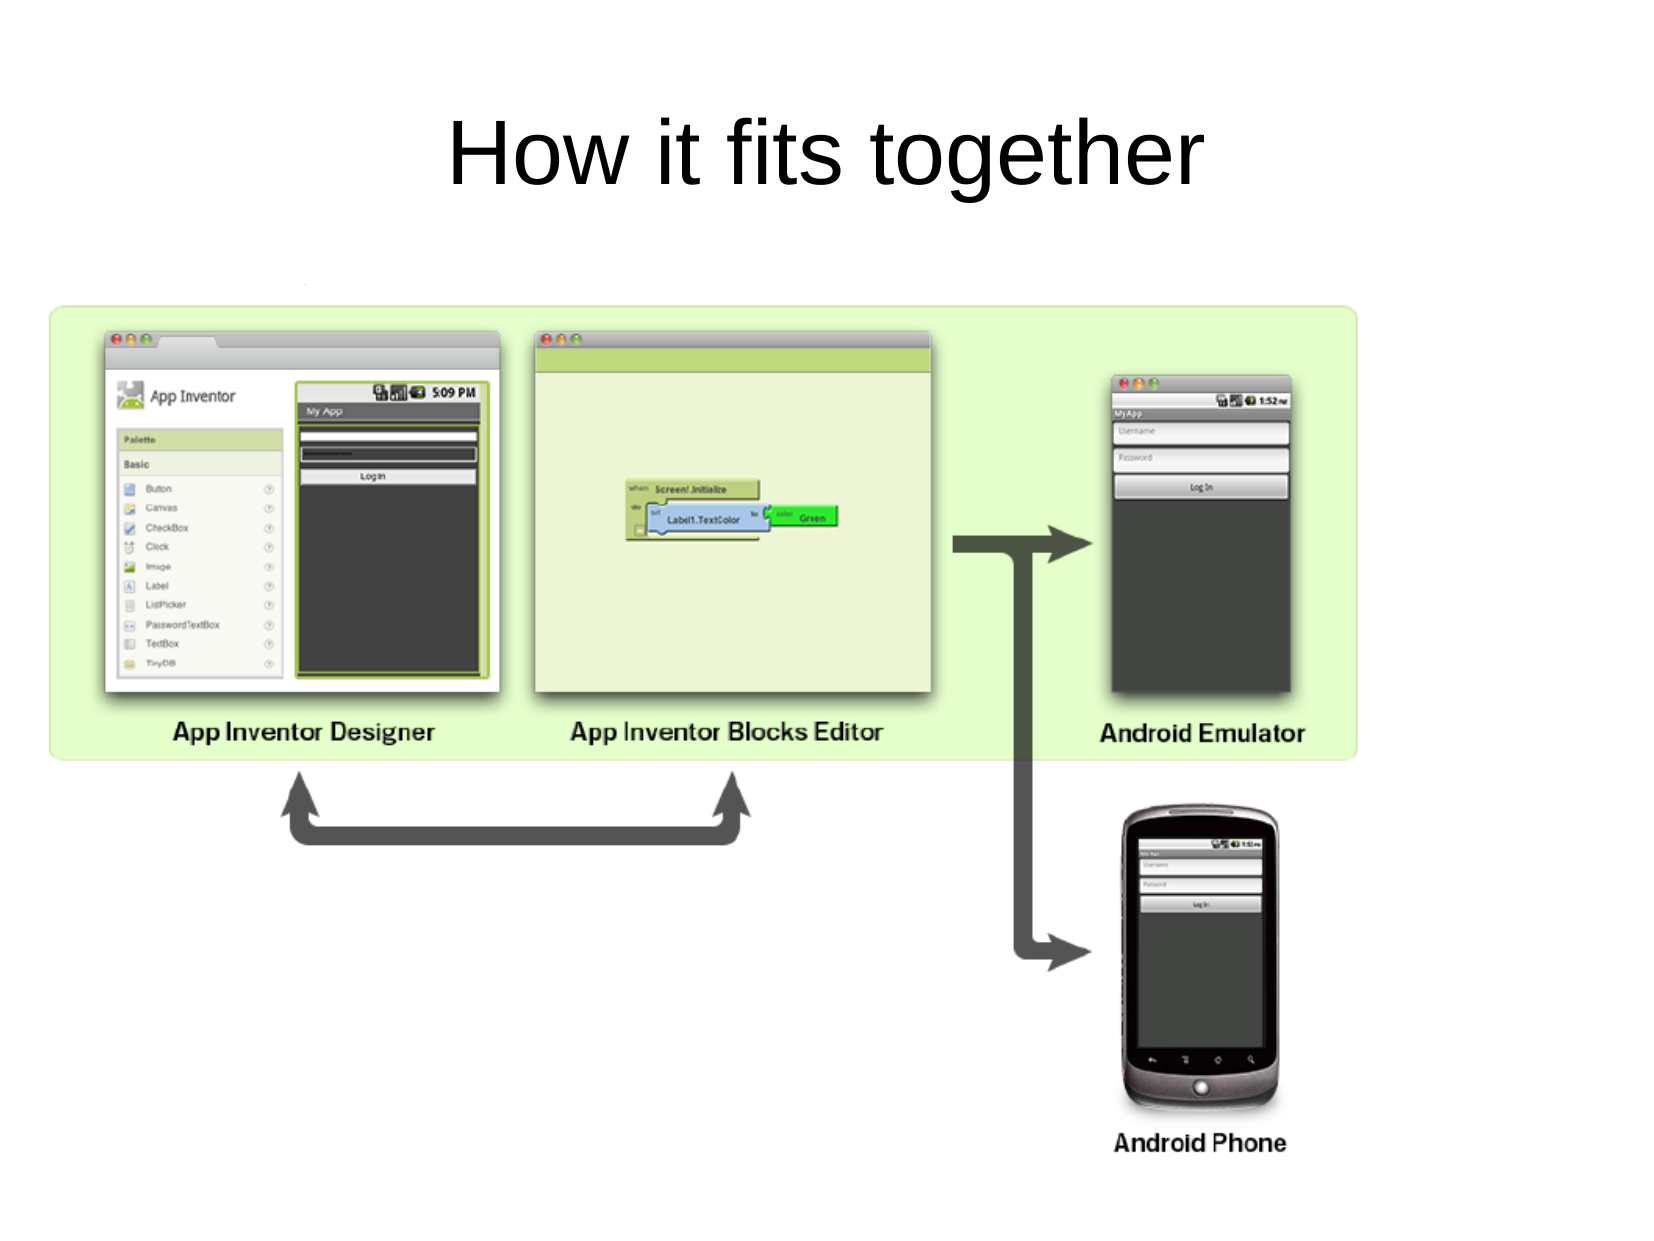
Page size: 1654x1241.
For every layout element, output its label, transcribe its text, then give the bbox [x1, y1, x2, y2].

picture [15, 284, 1644, 1185]
title How it fits together [82, 49, 1571, 257]
